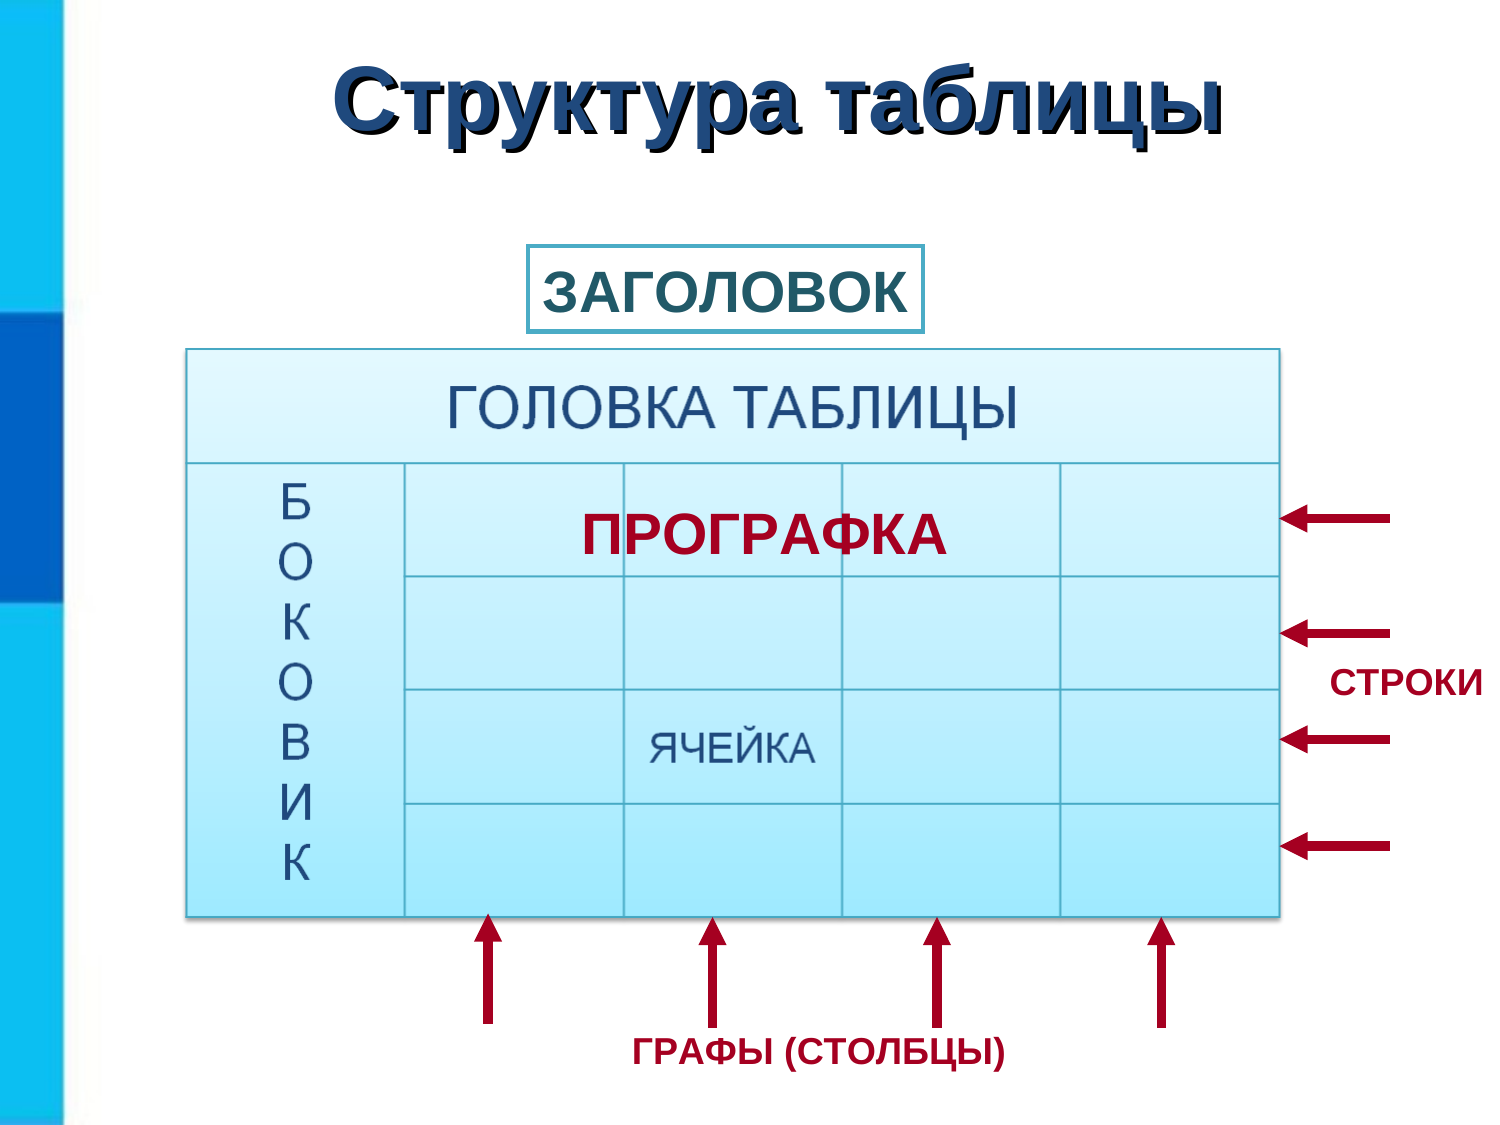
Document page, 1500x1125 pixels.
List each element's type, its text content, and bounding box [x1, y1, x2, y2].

text_box СТРОКИ [1314, 649, 1499, 711]
picture [0, 0, 1500, 1125]
text_box ЗАГОЛОВОК [528, 246, 924, 332]
text_box ПРОГРАФКА [428, 489, 1102, 575]
title Структура таблицы [140, 0, 1416, 188]
text_box ГРАФЫ (СТОЛБЦЫ) [617, 1018, 1021, 1080]
